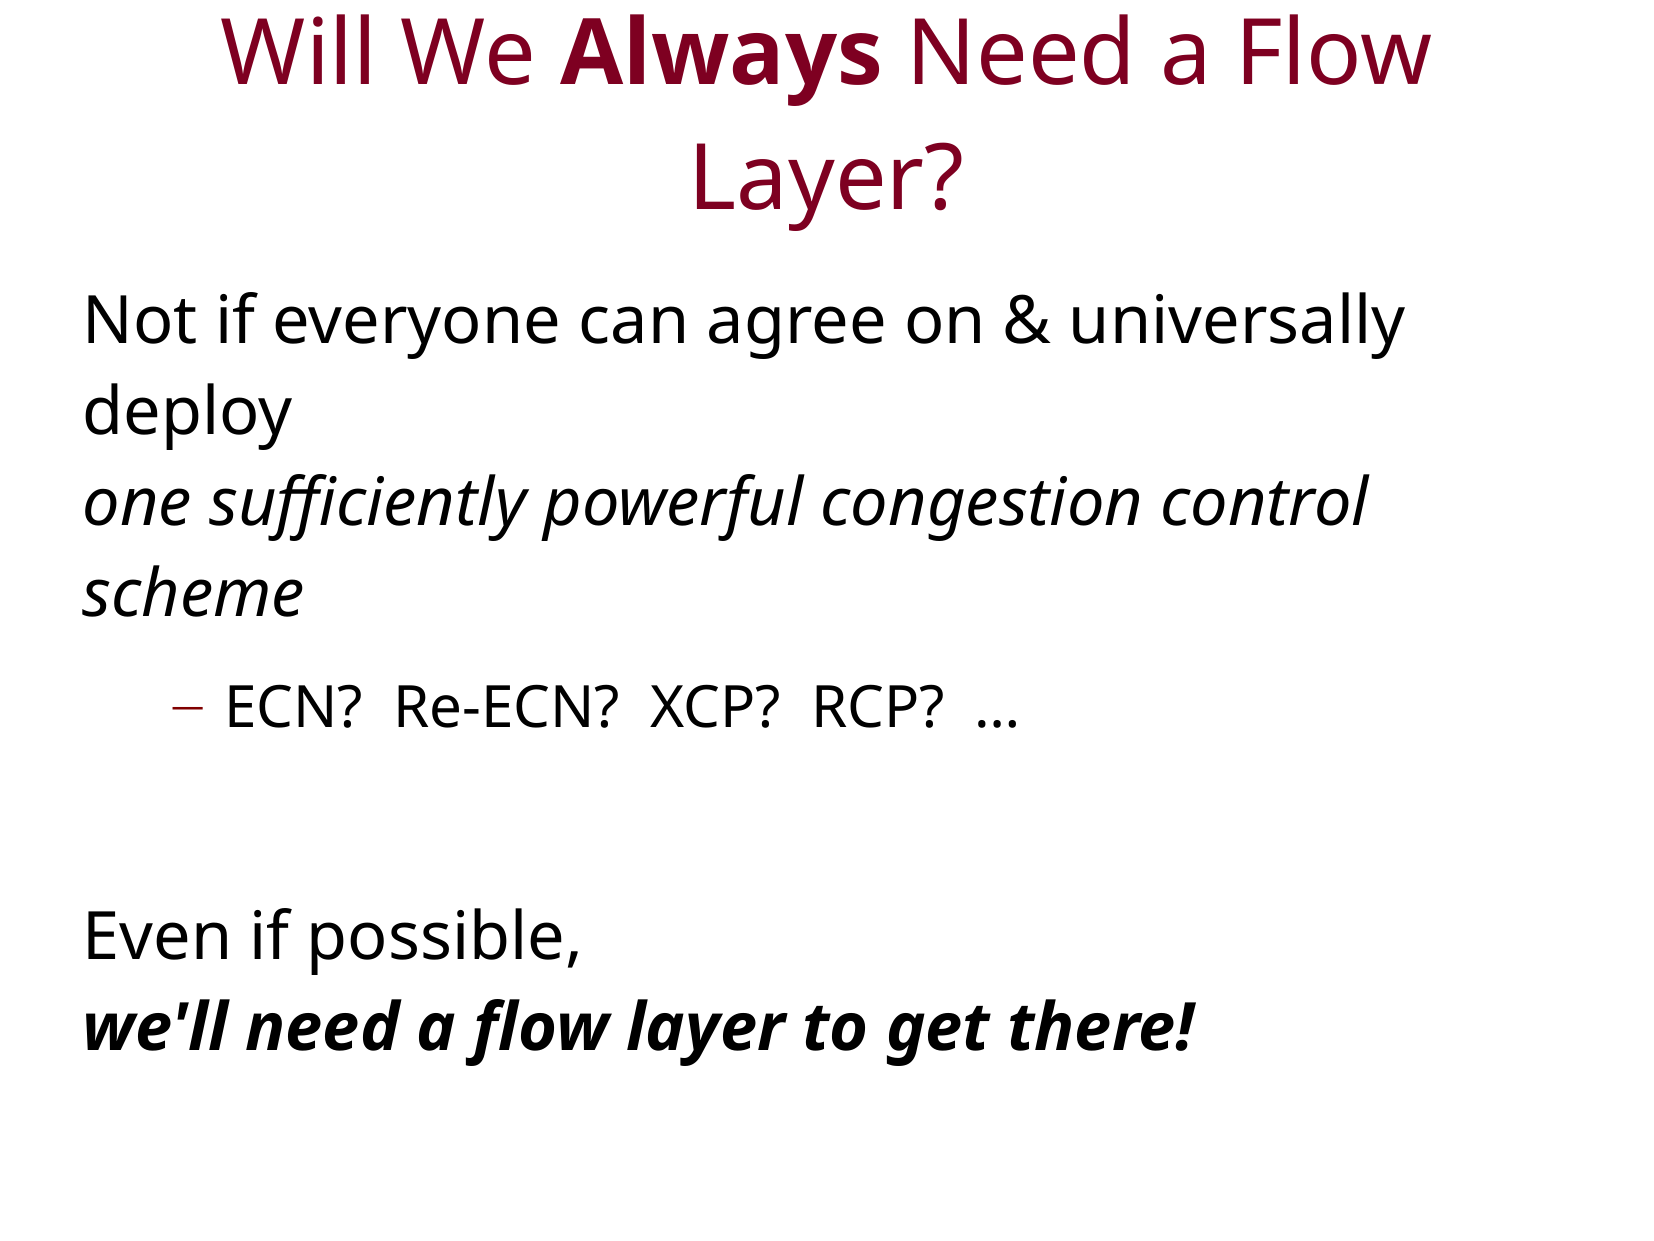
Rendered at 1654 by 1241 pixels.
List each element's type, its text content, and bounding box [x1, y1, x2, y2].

list Not if everyone can agree on & universally deploy one sufficiently powerful congestion control scheme ECN? Re-ECN? XCP? RCP? … Even if possible, we'll need a flow layer to get there! [82, 272, 1576, 1168]
title Will We Always Need a Flow Layer? [82, 15, 1571, 208]
